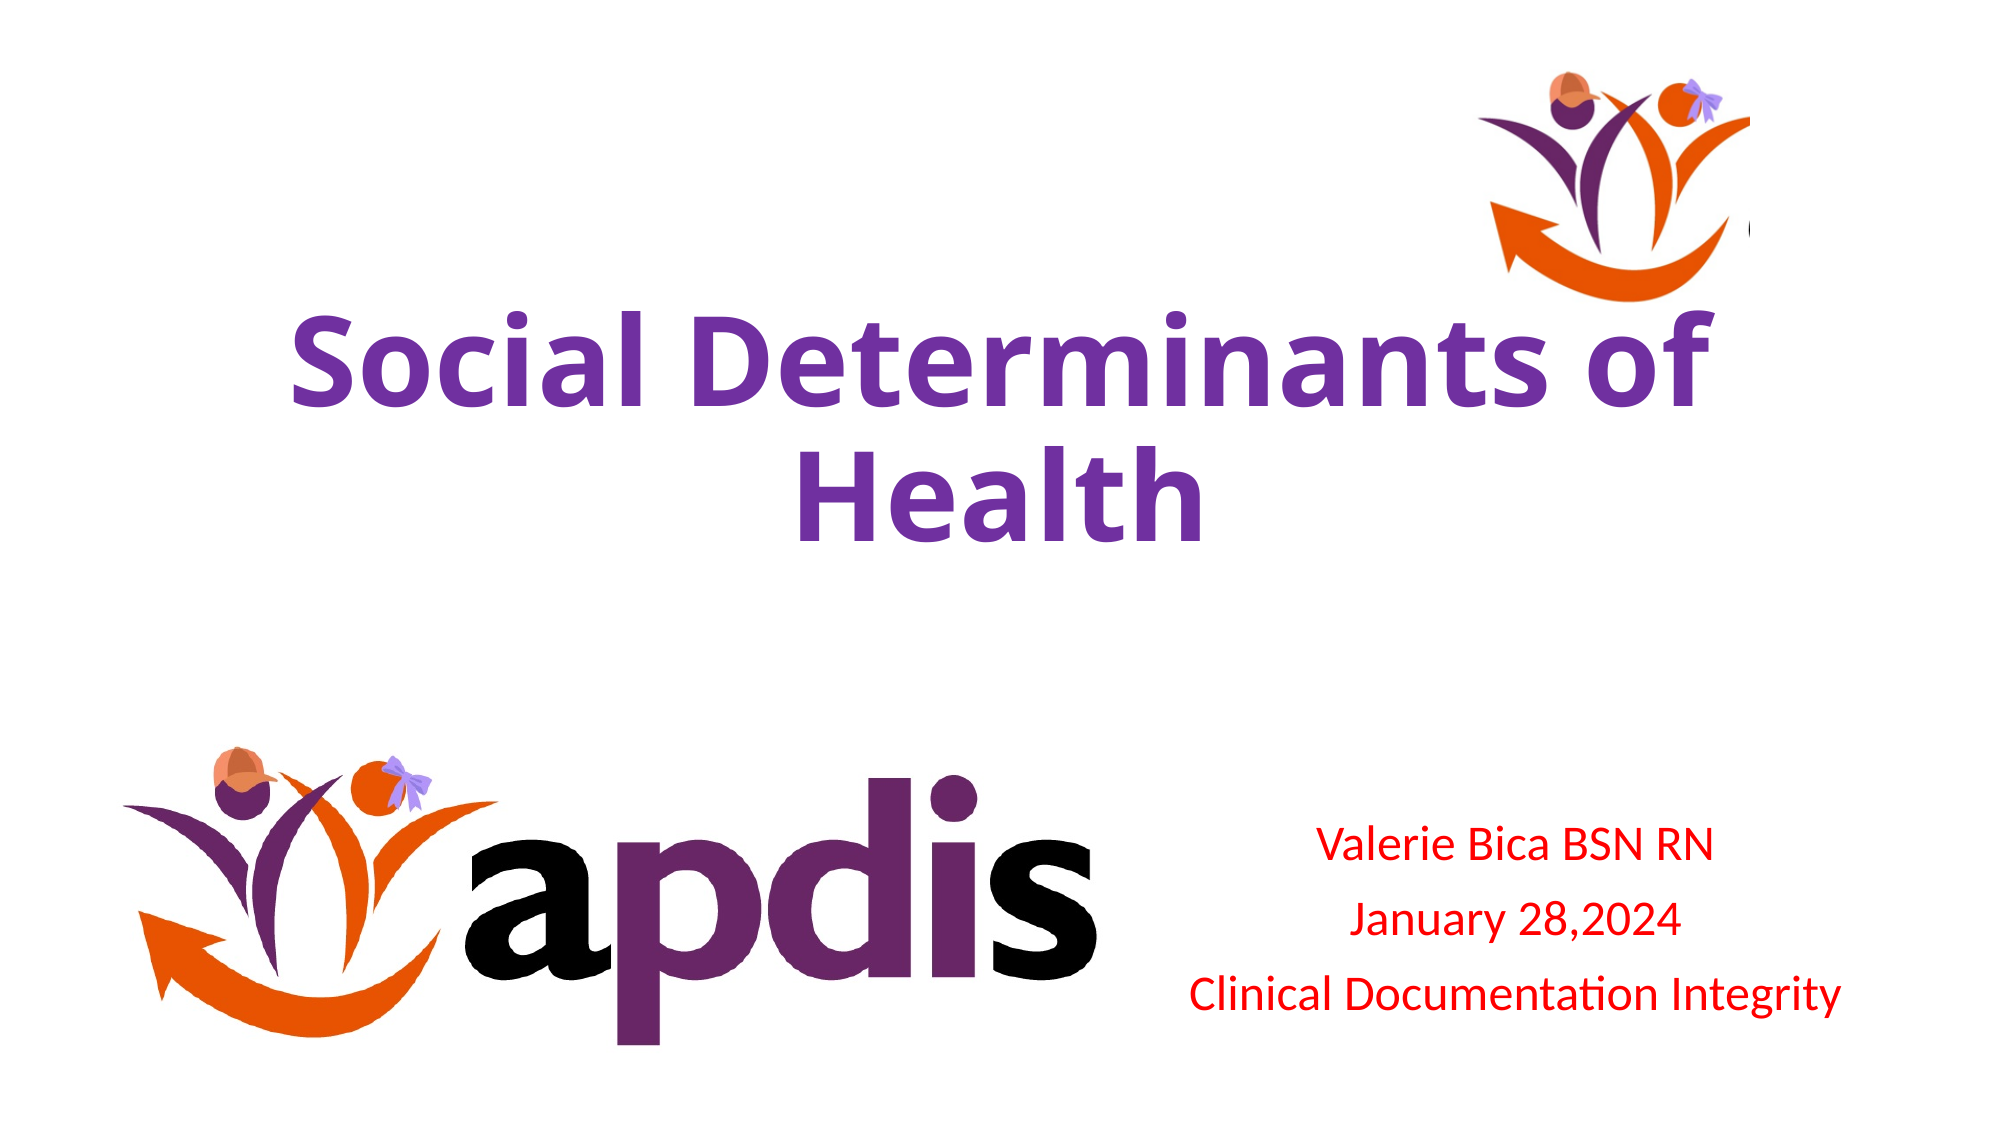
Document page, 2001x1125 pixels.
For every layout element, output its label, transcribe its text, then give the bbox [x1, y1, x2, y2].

subtitle Valerie Bica BSN RN January 28,2024 Clinical Documentation Integrity [1113, 810, 1919, 1051]
title Social Determinants of Health [249, 184, 1750, 576]
picture [60, 688, 1113, 1096]
picture [1467, 58, 1750, 310]
